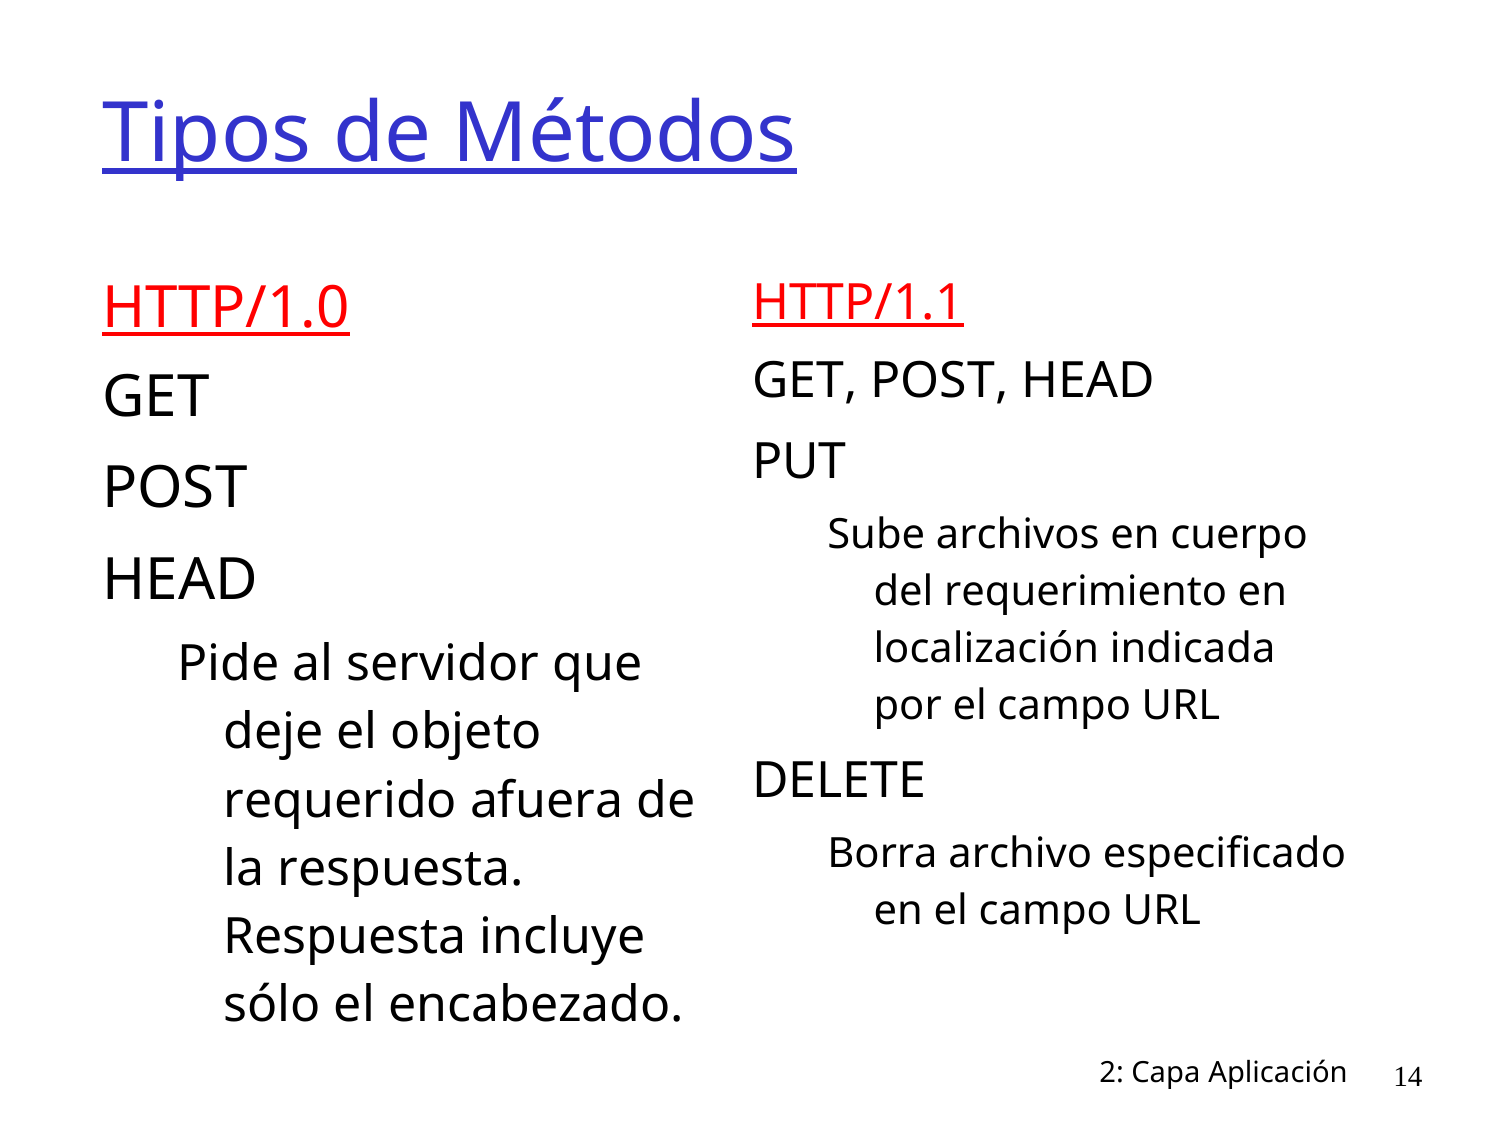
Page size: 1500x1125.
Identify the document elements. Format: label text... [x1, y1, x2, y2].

list HTTP/1.1 GET, POST, HEAD PUT Sube archivos en cuerpo del requerimiento en localización indicada por el campo URL DELETE Borra archivo especificado en el campo URL [737, 262, 1363, 1026]
list HTTP/1.0 GET POST HEAD Pide al servidor que deje el objeto requerido afuera de la respuesta. Respuesta incluye sólo el encabezado. [87, 262, 713, 1068]
title Tipos de Métodos [87, 37, 1363, 225]
